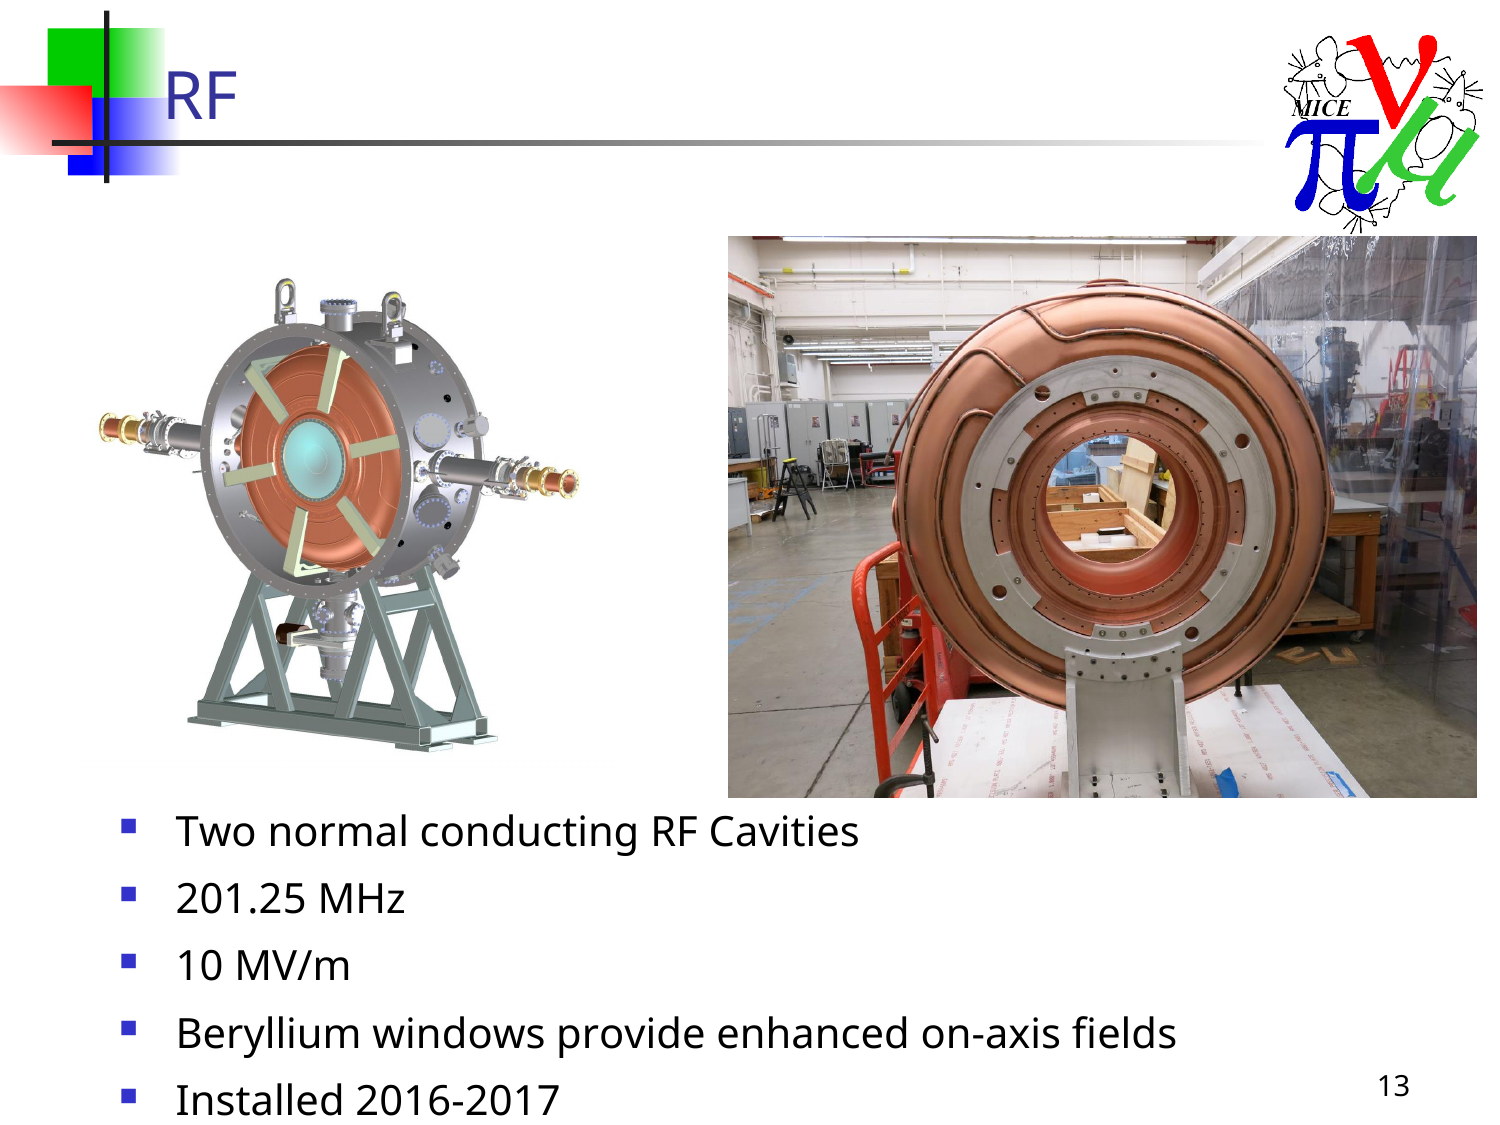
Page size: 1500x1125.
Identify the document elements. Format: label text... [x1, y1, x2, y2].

picture [728, 5, 1500, 793]
list Two normal conducting RF Cavities 201.25 MHz 10 MV/m Beryllium windows provide enhanced on-axis fields Installed 2016-2017 [104, 793, 1477, 1125]
title RF [162, 0, 1441, 188]
picture [77, 236, 621, 768]
